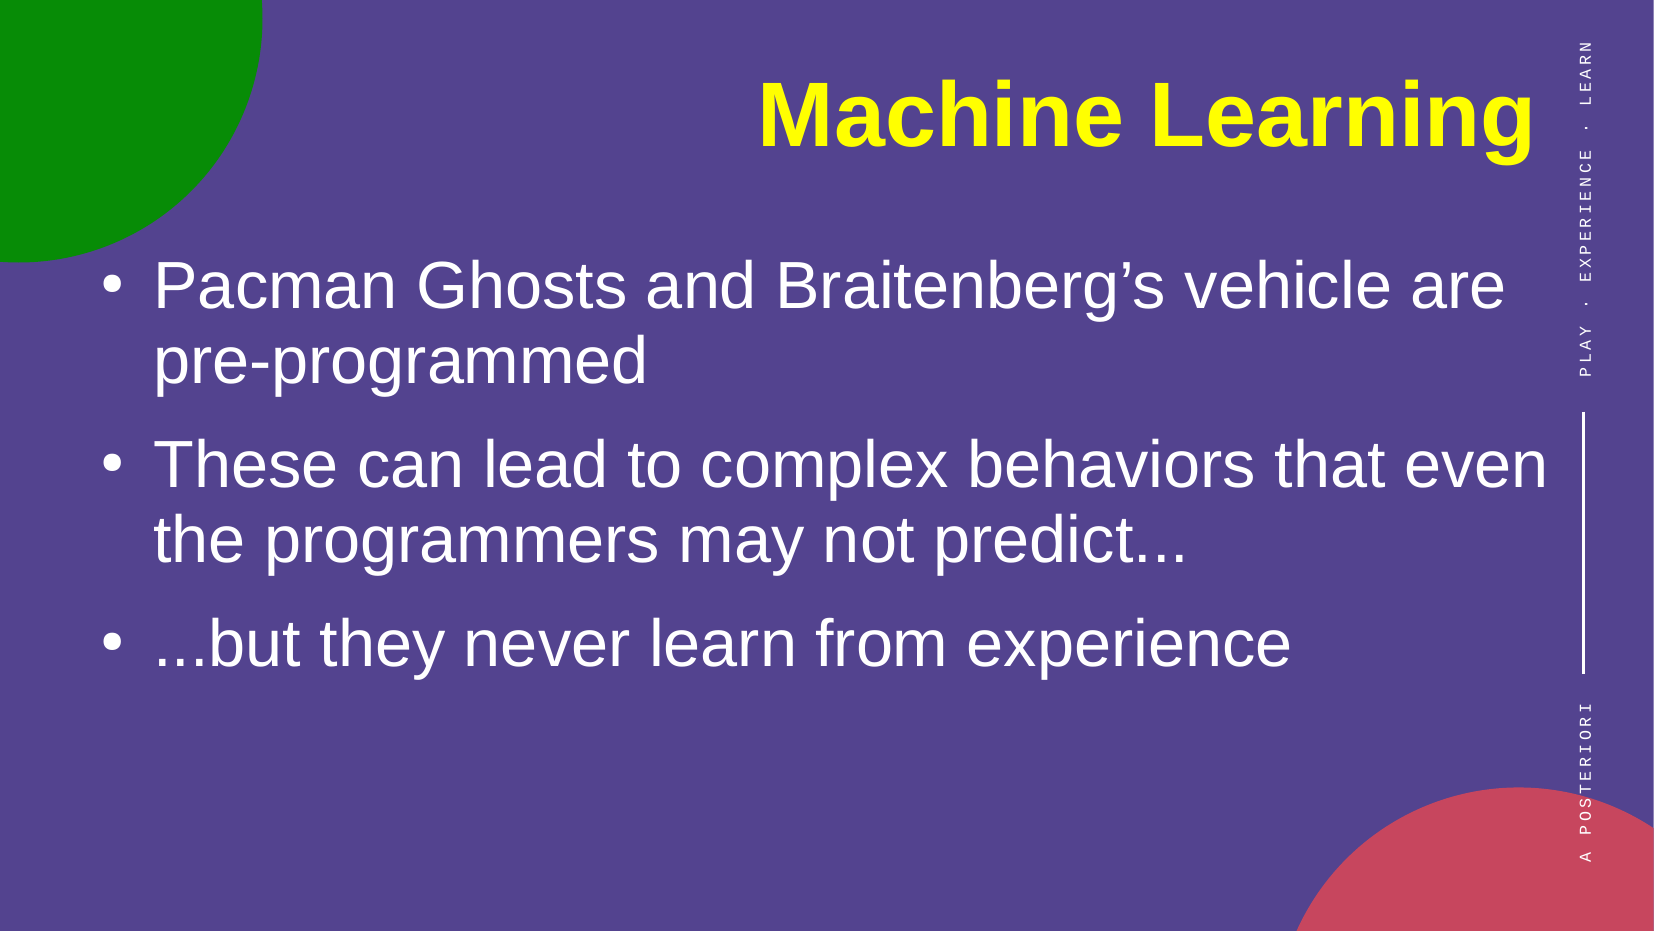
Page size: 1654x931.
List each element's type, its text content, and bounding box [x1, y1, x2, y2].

title Machine Learning [262, 37, 1538, 193]
list Pacman Ghosts and Braitenberg’s vehicle are pre-programmed These can lead to complex behaviors that even the programmers may not predict... ...but they never learn from experience [82, 248, 1571, 788]
